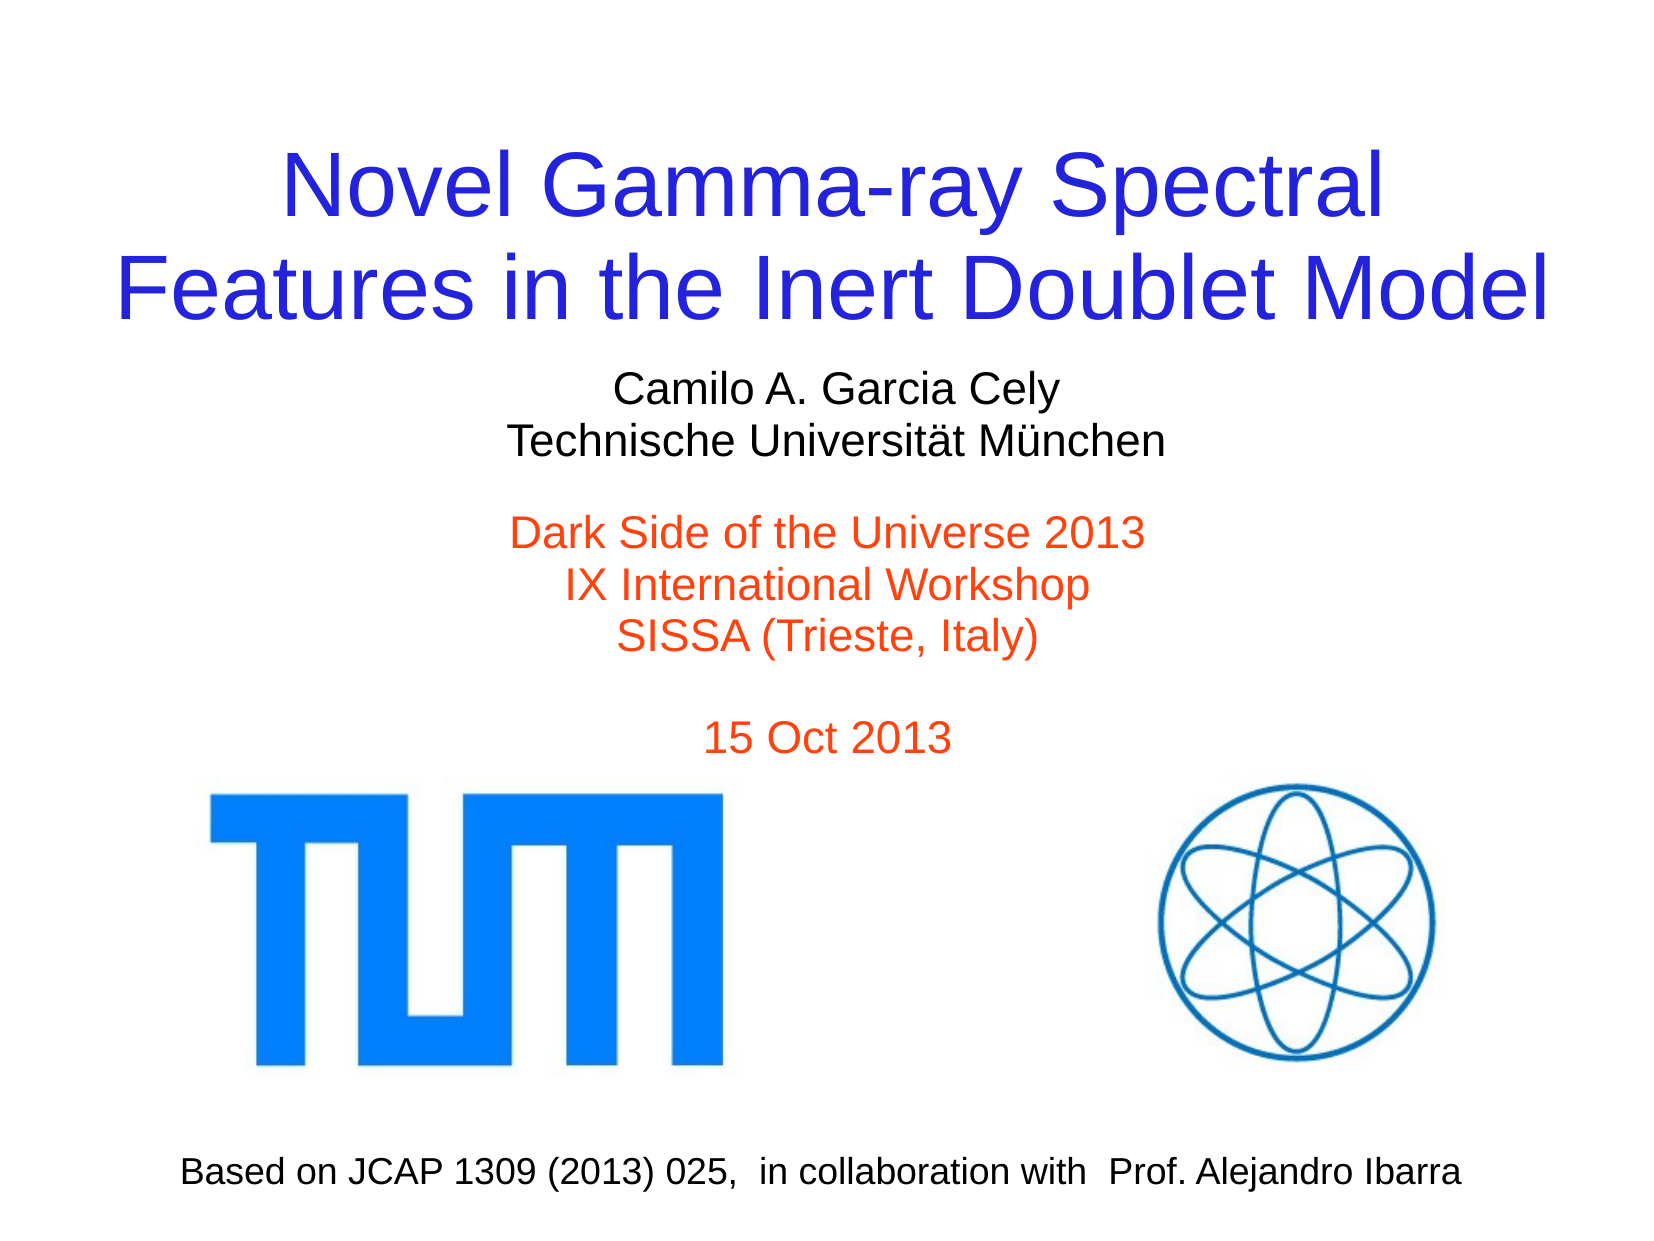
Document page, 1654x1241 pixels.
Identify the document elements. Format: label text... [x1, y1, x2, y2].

text_box Camilo A. Garcia Cely Technische Universität München [409, 355, 1265, 474]
text_box Dark Side of the Universe 2013 IX International Workshop SISSA (Trieste, Italy) 15 Oct 2013 [2, 499, 1653, 772]
picture [194, 775, 753, 1086]
picture [1020, 772, 1574, 1200]
text_box Based on JCAP 1309 (2013) 025, in collaboration with Prof. Alejandro Ibarra [165, 1143, 1486, 1201]
title Novel Gamma-ray Spectral Features in the Inert Doublet Model [89, 113, 1578, 360]
